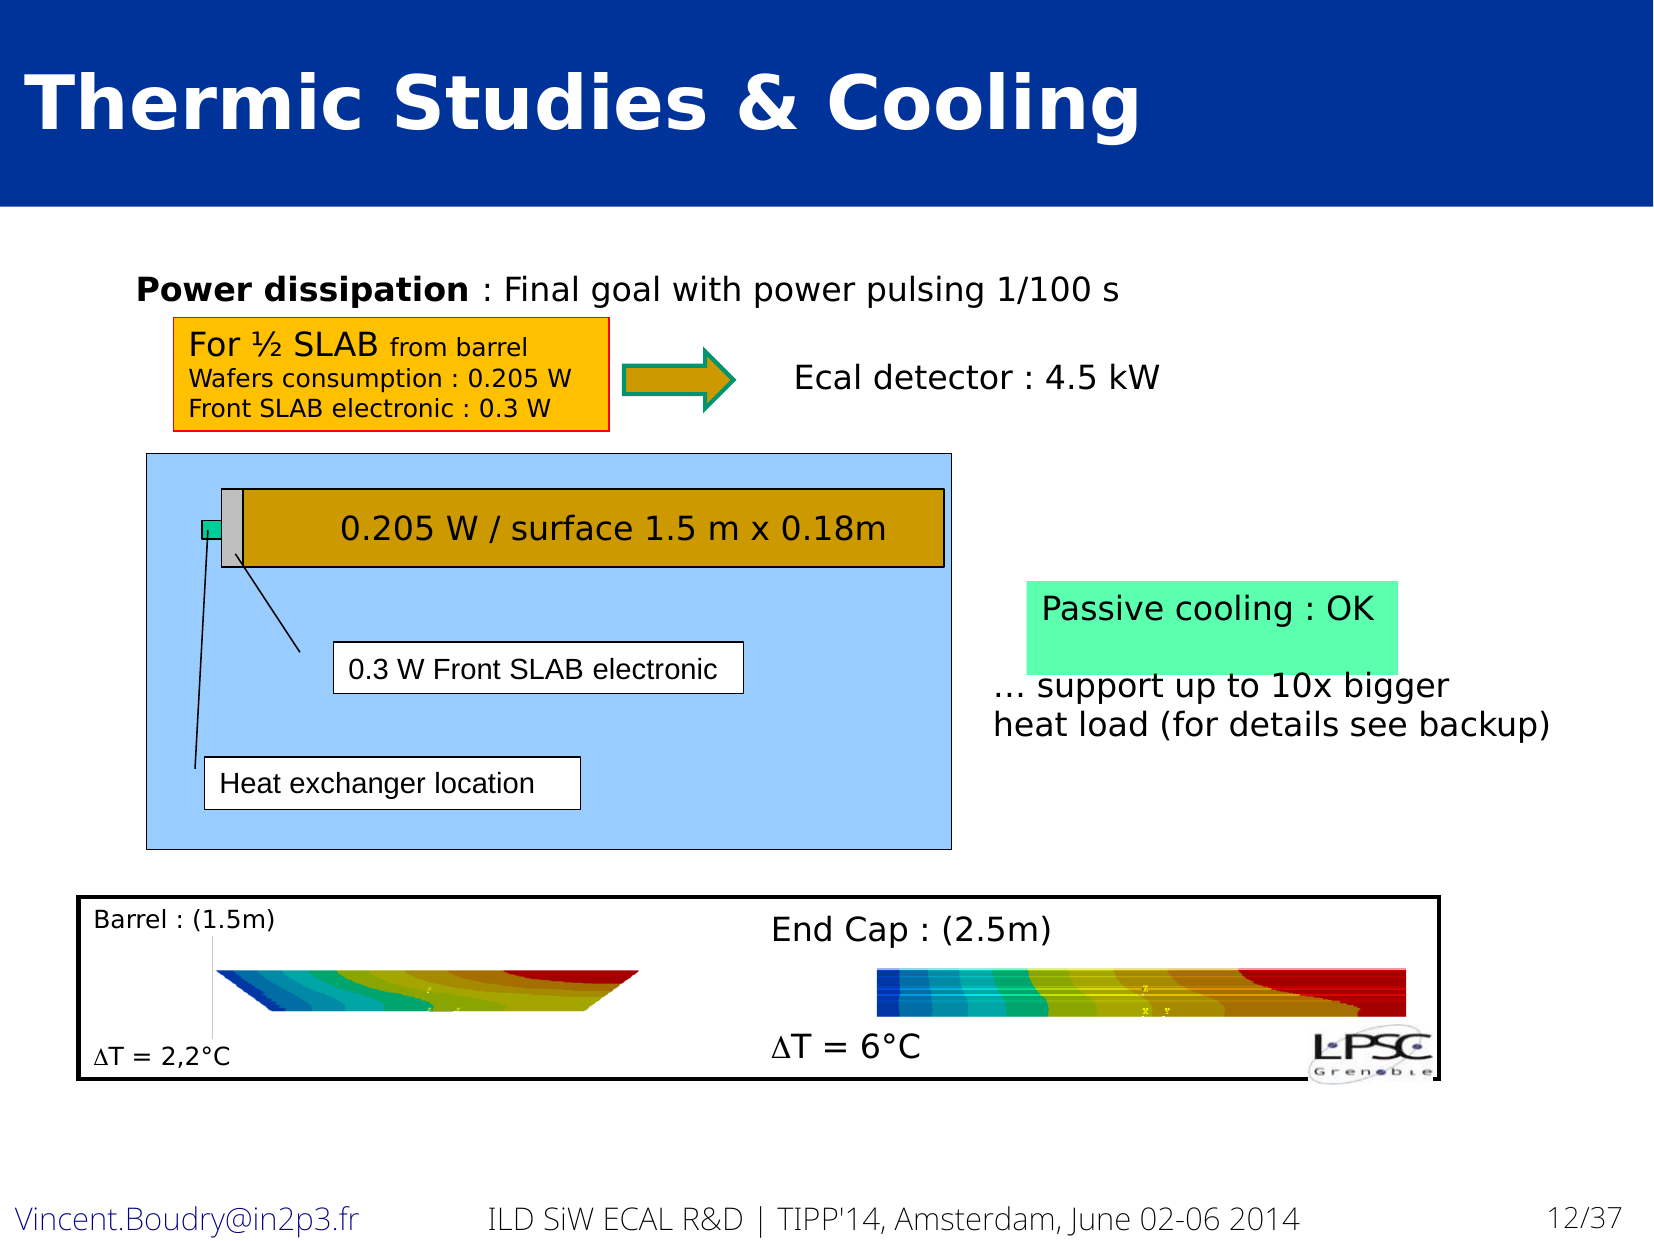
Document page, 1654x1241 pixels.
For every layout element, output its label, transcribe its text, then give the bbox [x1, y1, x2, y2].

text_box [146, 453, 952, 850]
text_box Power dissipation : Final goal with power pulsing 1/100 s [120, 262, 1280, 356]
text_box Passive cooling : OK [1026, 581, 1399, 658]
text_box … support up to 10x bigger heat load (for details see backup) [978, 658, 1568, 753]
text_box 0.205 W / surface 1.5 m x 0.18m [325, 501, 906, 557]
text_box End Cap : (2.5m) T = 6°C [756, 902, 1114, 1075]
text_box Barrel : (1.5m) T = 2,2°C [78, 897, 1440, 1079]
text_box Ecal detector : 4.5 kW [778, 350, 1197, 405]
text_box [627, 359, 729, 401]
text_box Heat exchanger location [205, 757, 580, 809]
text_box For ½ SLAB from barrel Wafers consumption : 0.205 W Front SLAB electronic : 0.3 W [173, 317, 609, 431]
text_box 0.3 W Front SLAB electronic [334, 642, 743, 693]
picture [1114, 933, 1433, 1085]
picture [212, 936, 639, 1039]
title Thermic Studies & Cooling [24, 17, 1635, 191]
